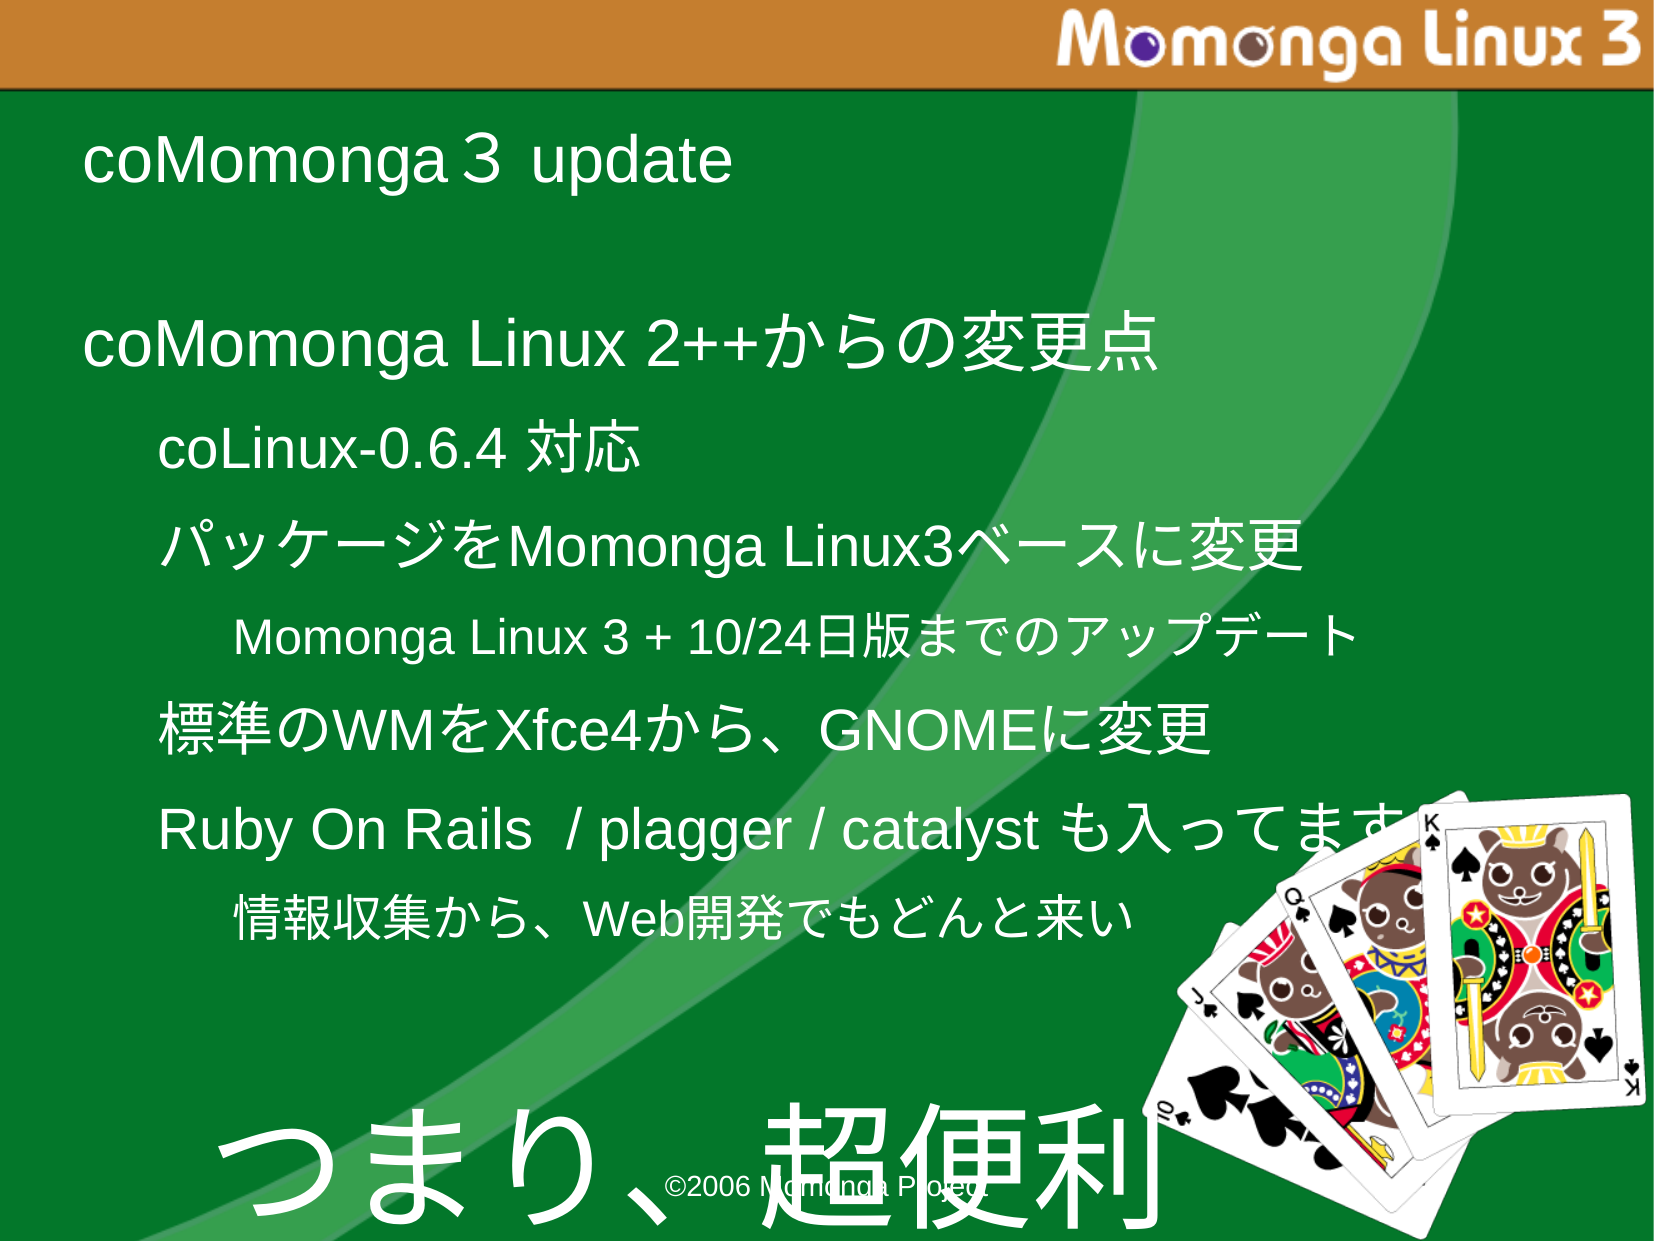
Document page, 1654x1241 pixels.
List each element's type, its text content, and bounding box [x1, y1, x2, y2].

picture [0, 0, 1654, 1241]
title coMomonga３ update [82, 49, 1571, 257]
list coMomonga Linux 2++からの変更点 coLinux-0.6.4 対応 パッケージをMomonga Linux3ベースに変更 Momonga Linux 3 + 10/24日版までのアップデート 標準のWMをXfce4から、GNOMEに変更 Ruby On Rails / plagger / catalyst も入ってます 情報収集から、Web開発でもどんと来い つまり、超便利 [82, 289, 1571, 1221]
